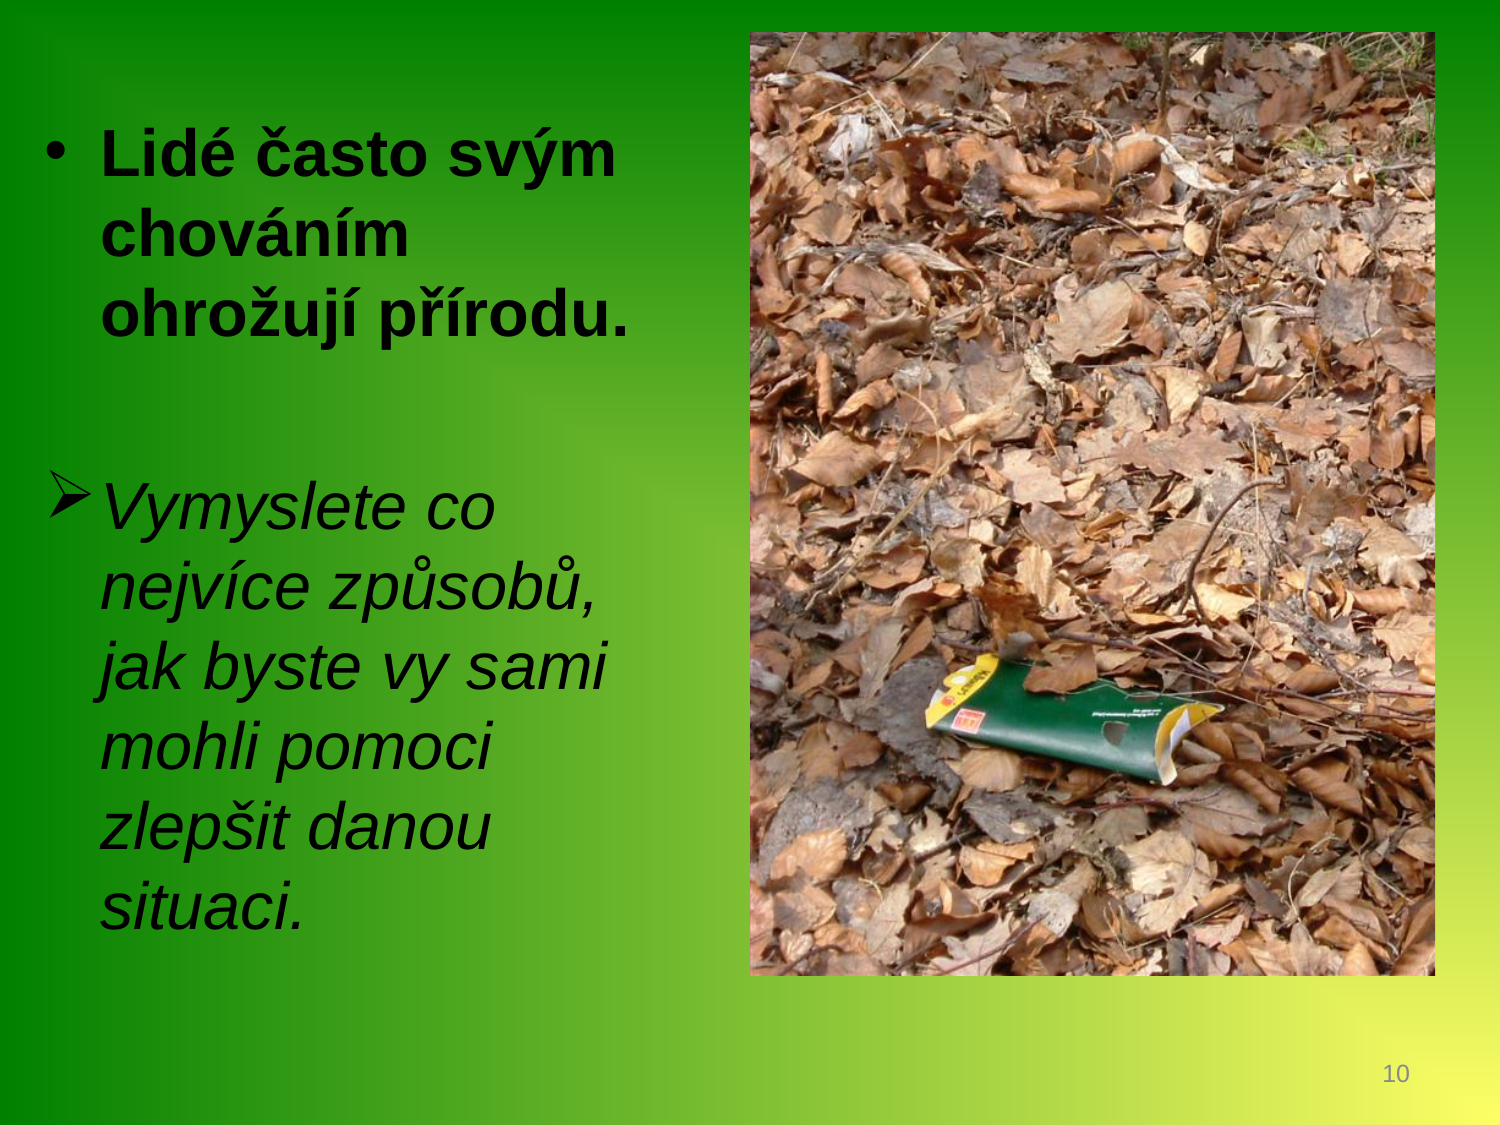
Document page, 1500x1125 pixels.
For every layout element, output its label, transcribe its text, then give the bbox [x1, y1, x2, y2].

picture [0, 0, 1500, 1125]
text_box <číslo> [1074, 1042, 1426, 1103]
text_box Lidé často svým chováním ohrožují přírodu. Vymyslete co nejvíce způsobů, jak byste vy sami mohli pomoci zlepšit danou situaci. [29, 101, 685, 1029]
